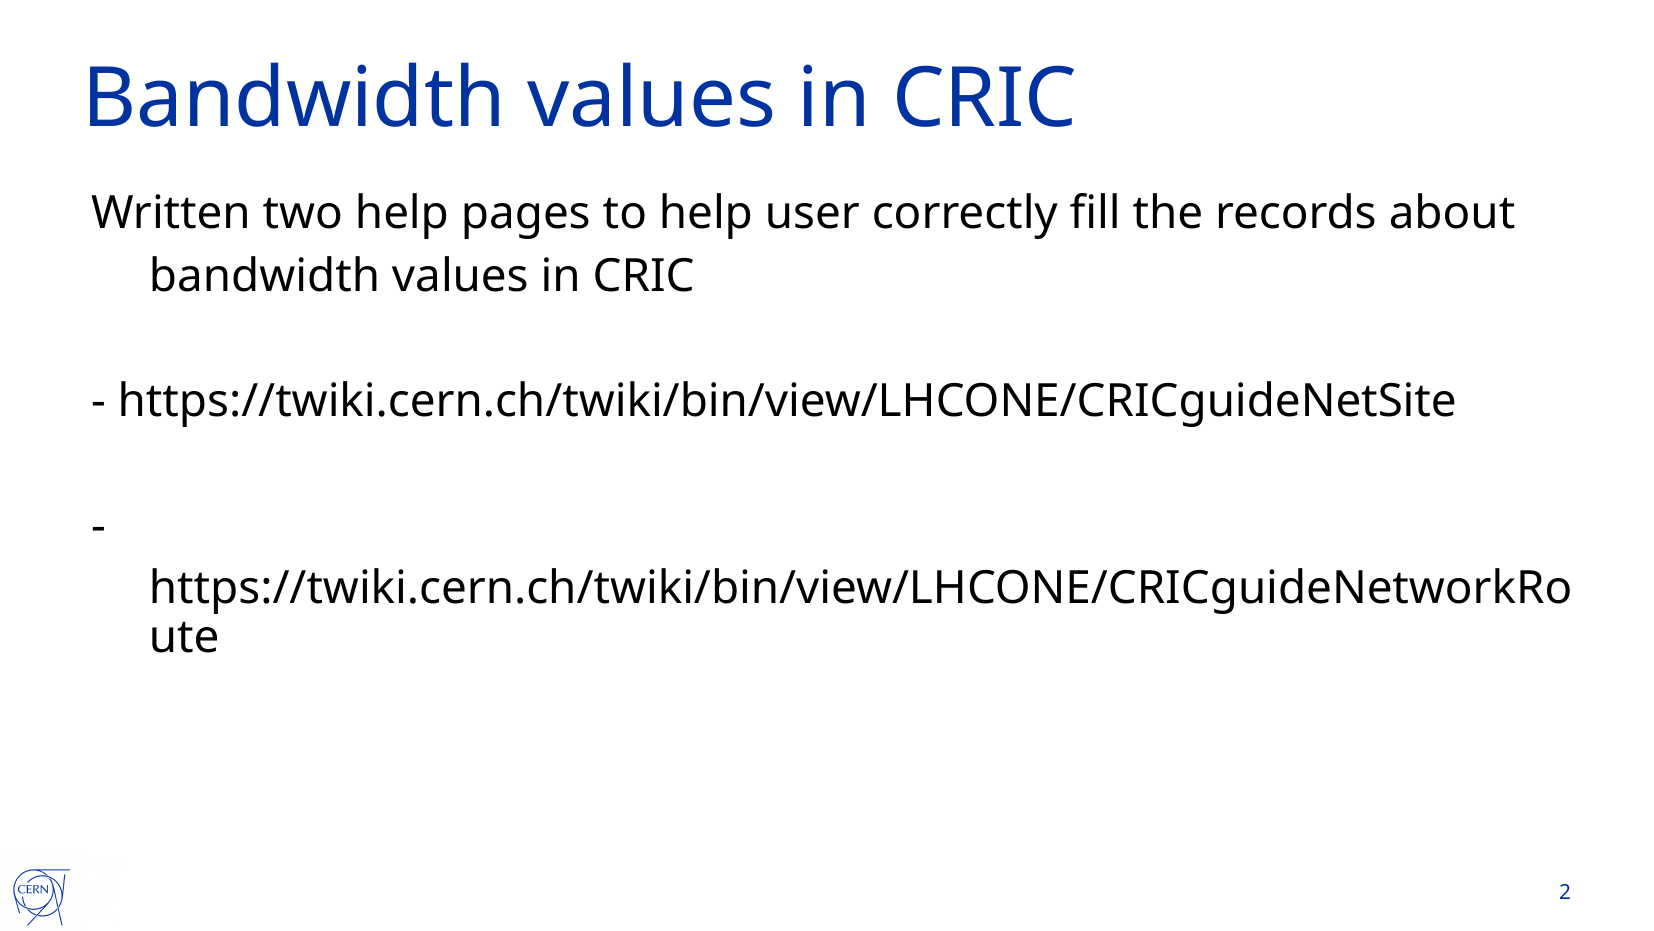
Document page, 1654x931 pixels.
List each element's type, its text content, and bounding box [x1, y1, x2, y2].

picture [0, 850, 76, 931]
text_box Written two help pages to help user correctly fill the records about bandwidth values in CRIC - https://twiki.cern.ch/twiki/bin/view/LHCONE/CRICguideNetSite - https://twiki.cern.ch/twiki/bin/view/LHCONE/CRICguideNetworkRoute [76, 172, 1601, 931]
title Bandwidth values in CRIC [82, 37, 1571, 193]
